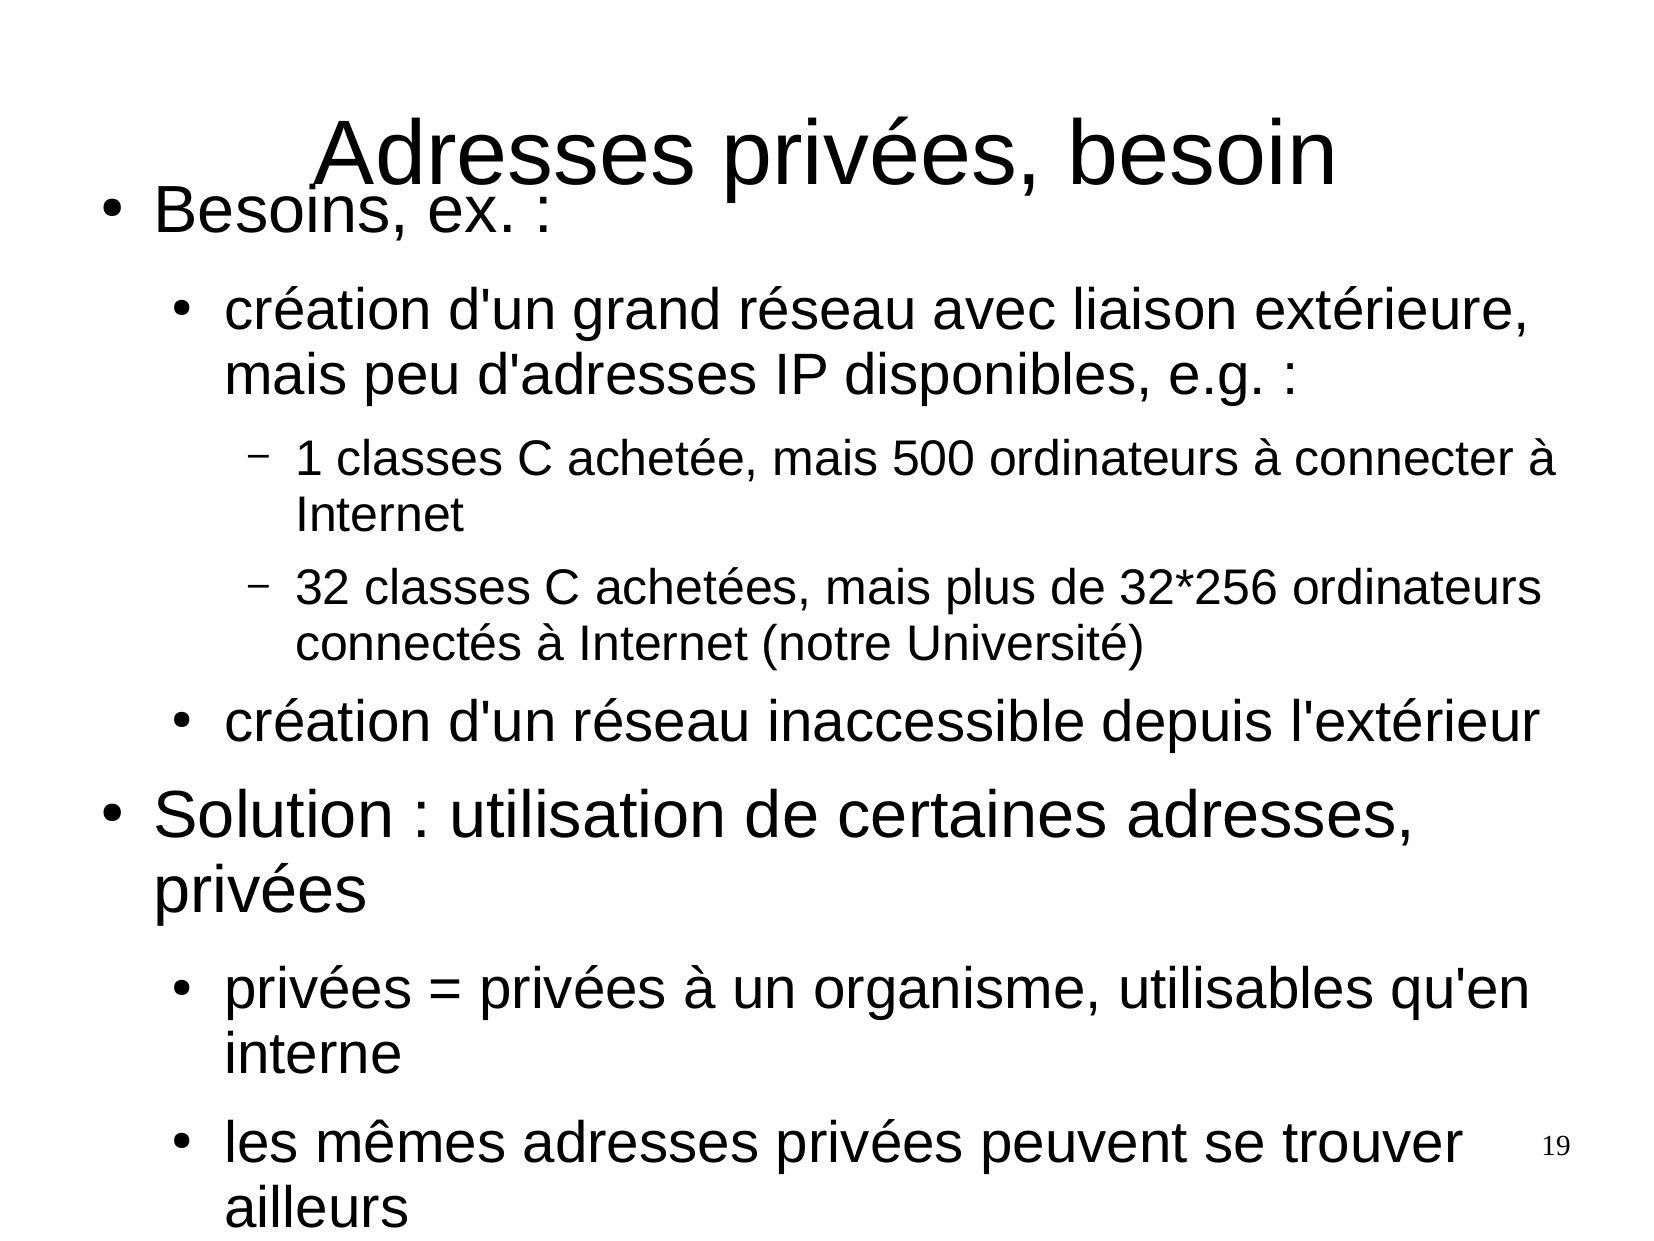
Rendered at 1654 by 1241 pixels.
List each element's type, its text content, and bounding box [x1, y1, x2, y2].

list Besoins, ex. : création d'un grand réseau avec liaison extérieure, mais peu d'adresses IP disponibles, e.g. : 1 classes C achetée, mais 500 ordinateurs à connecter à Internet 32 classes C achetées, mais plus de 32*256 ordinateurs connectés à Internet (notre Université) création d'un réseau inaccessible depuis l'extérieur Solution : utilisation de certaines adresses, privées privées = privées à un organisme, utilisables qu'en interne les mêmes adresses privées peuvent se trouver ailleurs [82, 172, 1571, 1240]
title Adresses privées, besoin [82, 56, 1571, 172]
